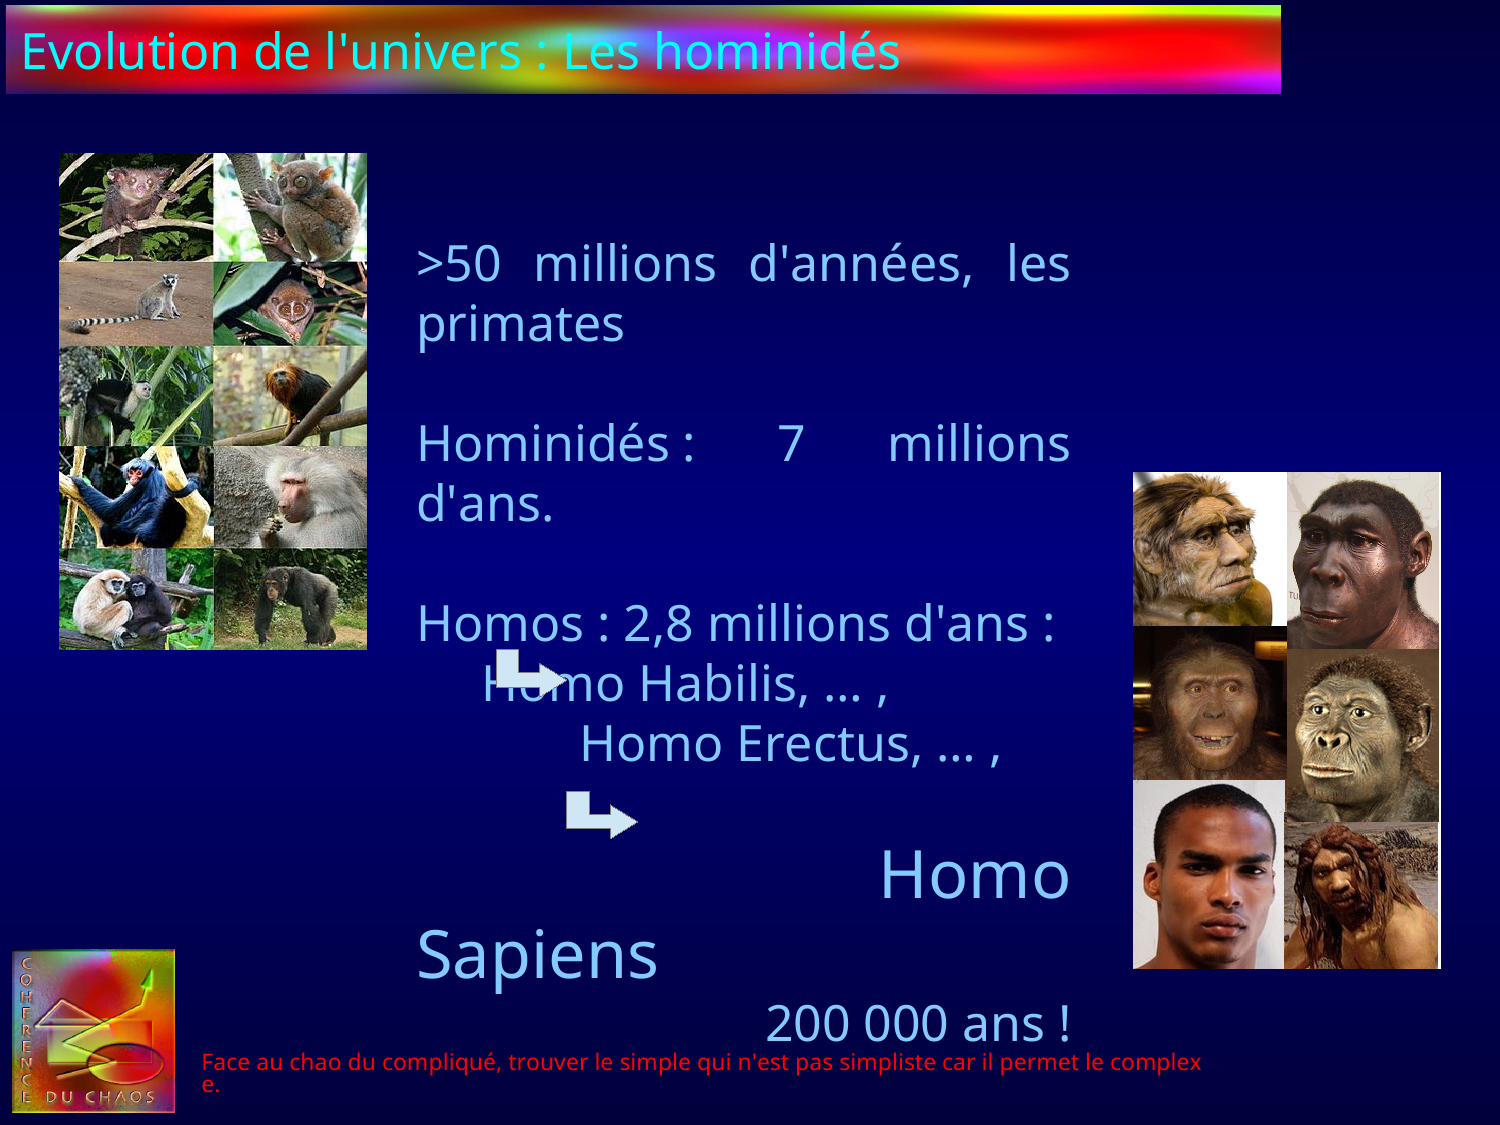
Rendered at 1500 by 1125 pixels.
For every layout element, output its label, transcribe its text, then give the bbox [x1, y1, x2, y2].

text_box [566, 791, 638, 839]
text_box >50 millions d'années, les primates Hominidés : 7 millions d'ans. Homos : 2,8 millions d'ans : Homo Habilis, … , Homo Erectus, … , Homo Sapiens 200 000 ans ! [401, 224, 1087, 980]
picture [12, 949, 175, 1113]
picture [1133, 472, 1441, 969]
title Evolution de l'univers : Les hominidés [5, 5, 1281, 94]
text_box [496, 649, 567, 697]
picture [59, 153, 367, 650]
